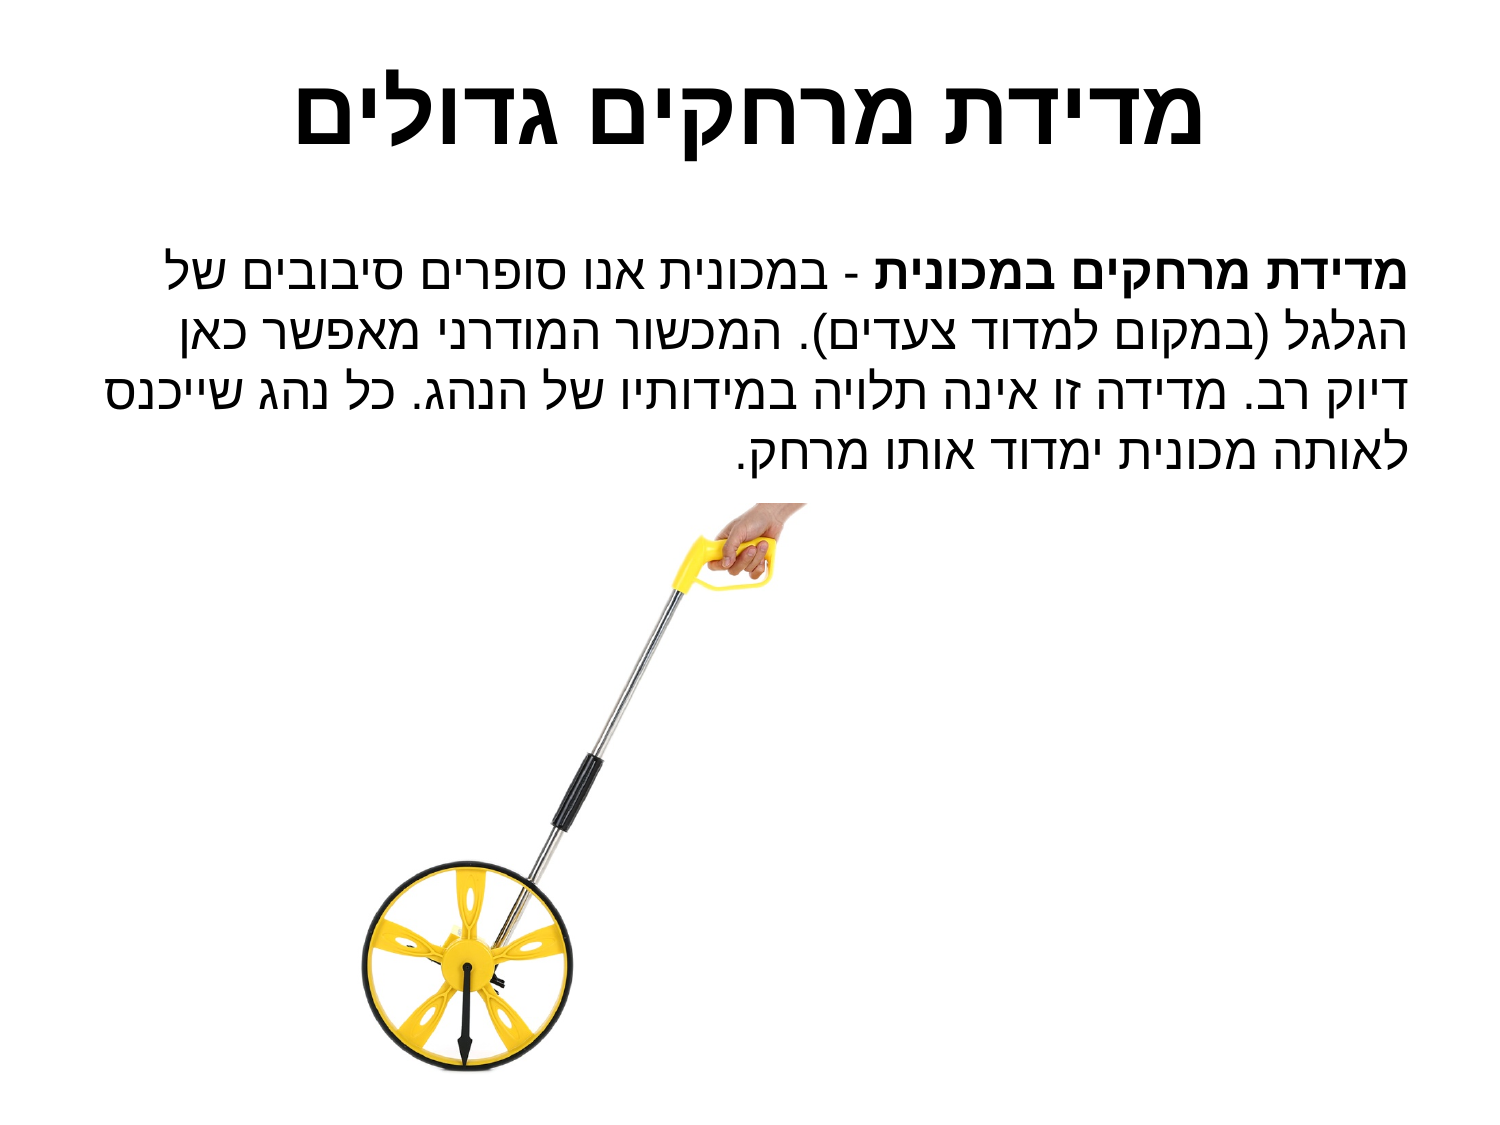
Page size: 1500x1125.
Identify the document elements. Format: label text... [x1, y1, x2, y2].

picture [253, 503, 833, 1083]
list מדידת מרחקים במכונית - במכונית אנו סופרים סיבובים של הגלגל (במקום למדוד צעדים). המכשור המודרני מאפשר כאן דיוק רב. מדידה זו אינה תלויה במידותיו של הנהג. כל נהג שייכנס לאותה מכונית ימדוד אותו מרחק. [75, 231, 1425, 1106]
title מדידת מרחקים גדולים [75, 45, 1425, 231]
